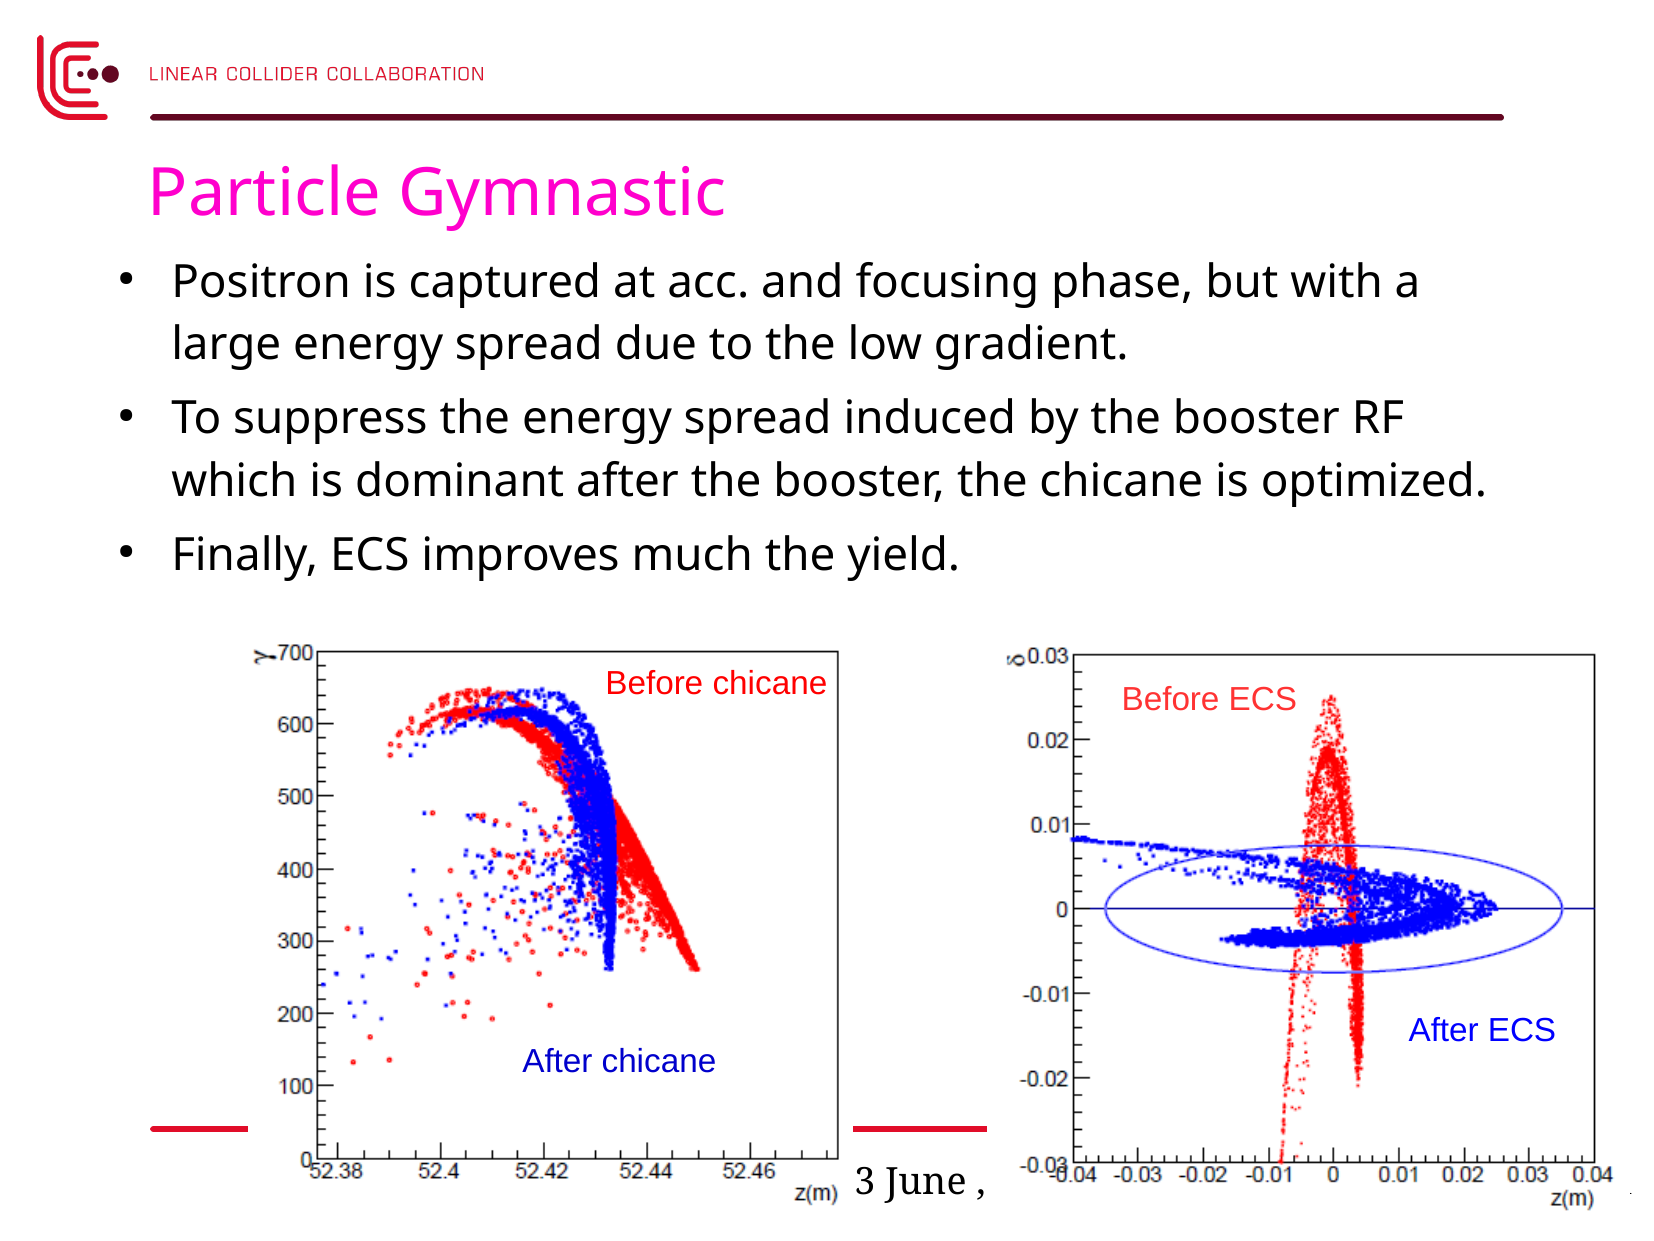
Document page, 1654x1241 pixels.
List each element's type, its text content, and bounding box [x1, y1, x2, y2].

picture [37, 35, 483, 120]
text_box Before ECS [1106, 673, 1335, 731]
title Particle Gymnastic [147, 70, 1536, 308]
text_box Before chicane [590, 656, 843, 714]
picture [150, 308, 1630, 1223]
text_box After chicane [507, 1034, 756, 1092]
text_box After ECS [1393, 1003, 1622, 1061]
list Positron is captured at acc. and focusing phase, but with a large energy spread due to the low gradient. To suppress the energy spread induced by the booster RF which is dominant after the booster, the chicane is optimized. Finally, ECS improves much the yield. [100, 248, 1489, 827]
